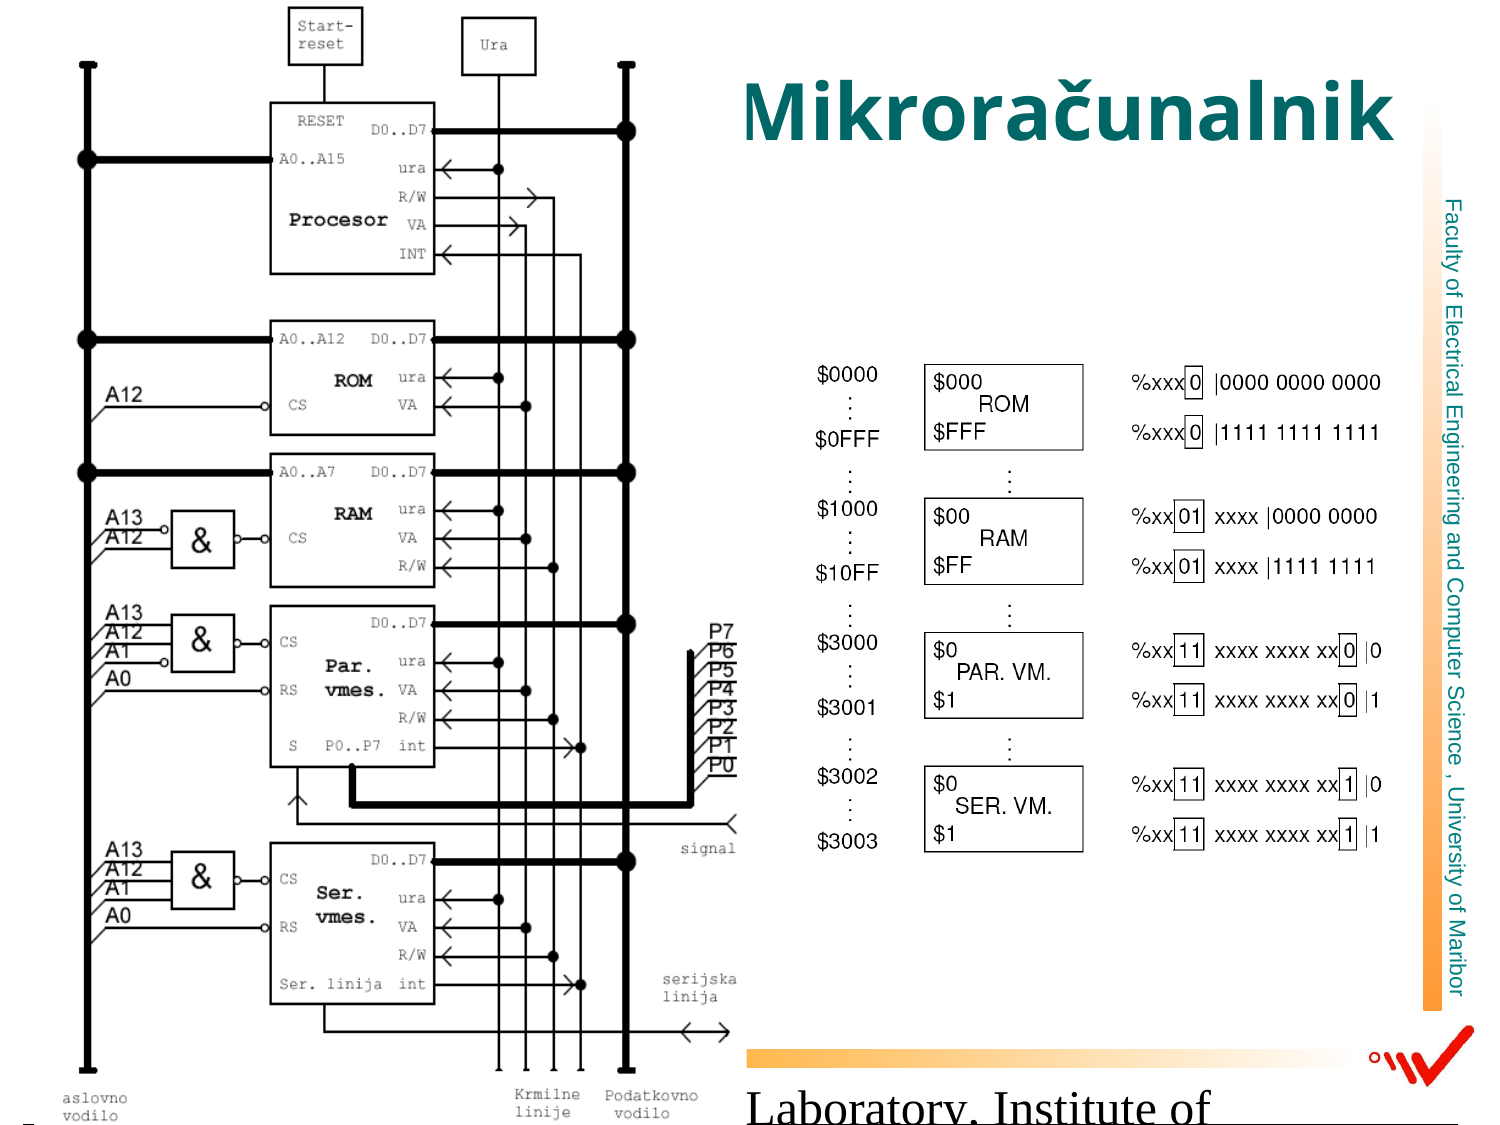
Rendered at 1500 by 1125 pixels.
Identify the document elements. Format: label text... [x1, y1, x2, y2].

picture [793, 346, 1387, 858]
title Mikroračunalnik [747, 53, 1426, 242]
picture [34, 0, 747, 1125]
